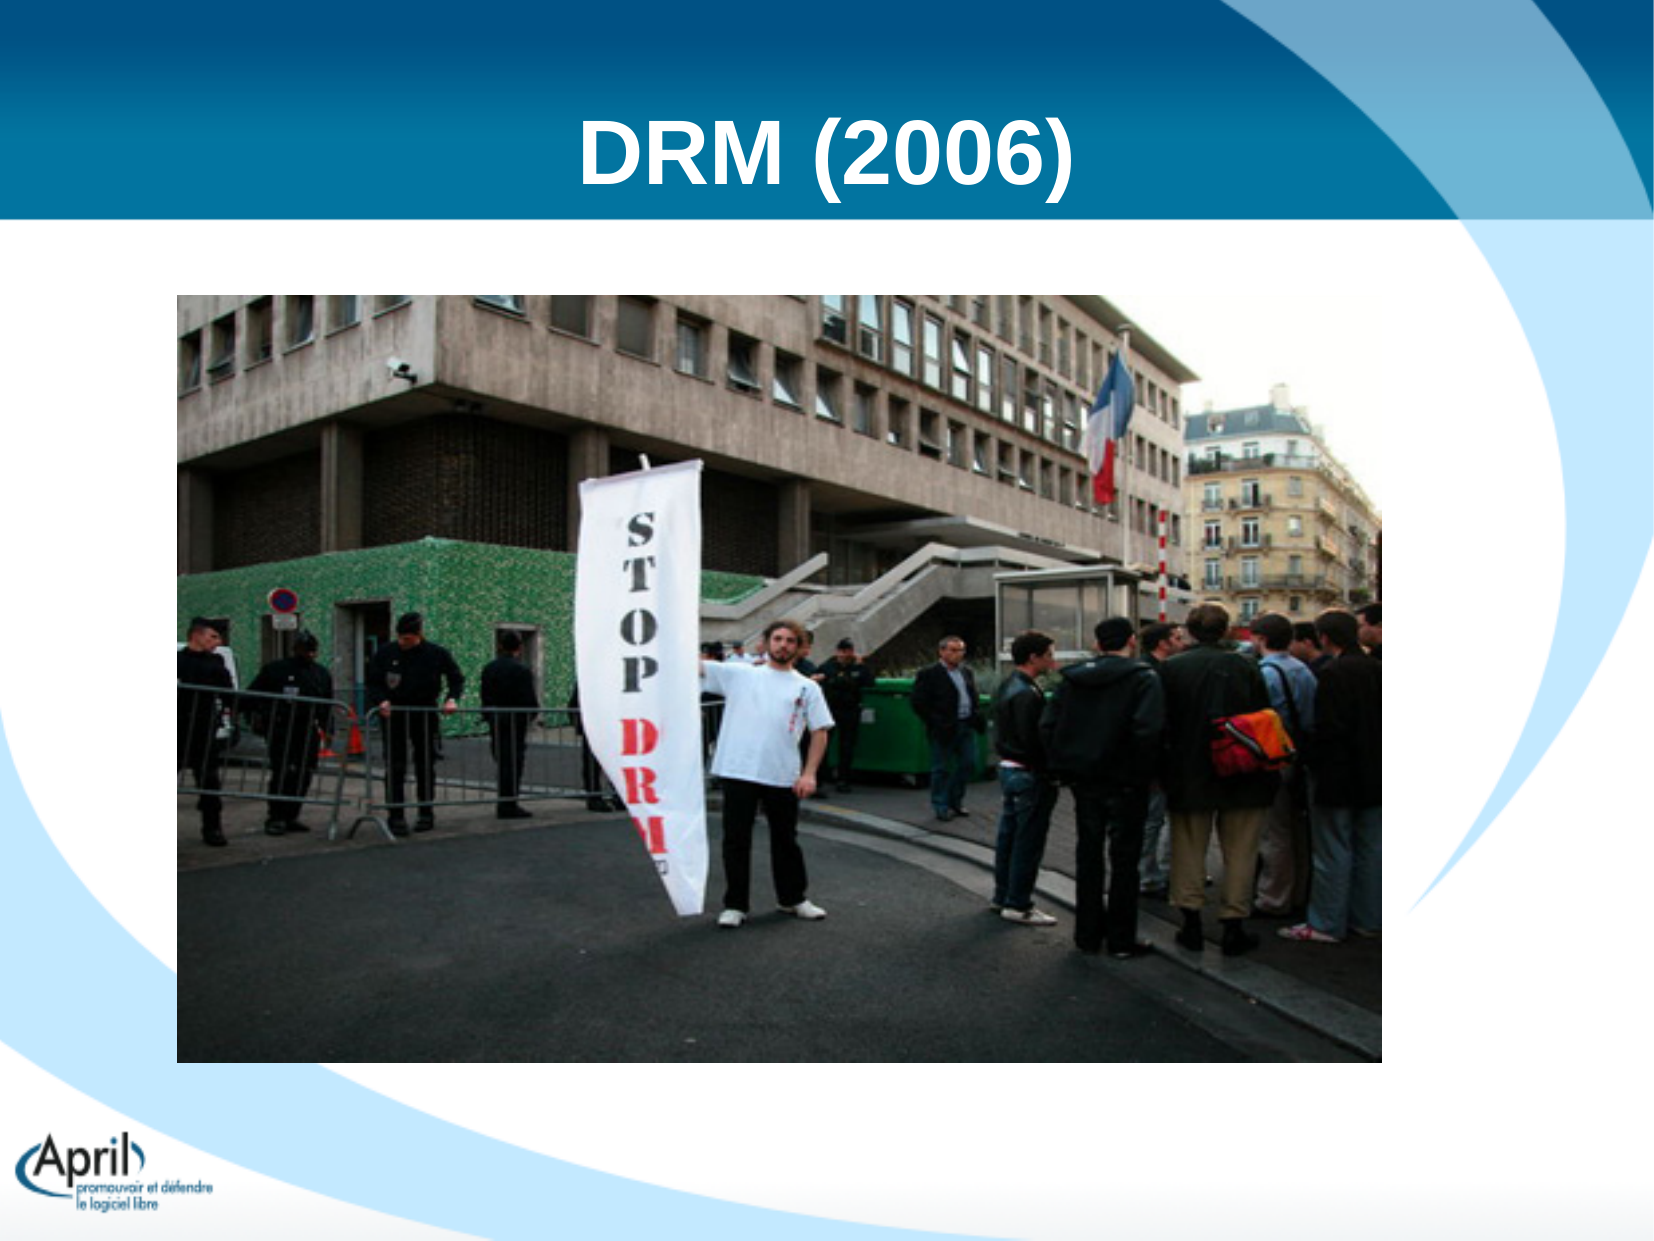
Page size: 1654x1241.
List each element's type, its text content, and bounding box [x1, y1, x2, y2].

title DRM (2006) [82, 49, 1571, 257]
picture [0, 0, 1654, 1241]
